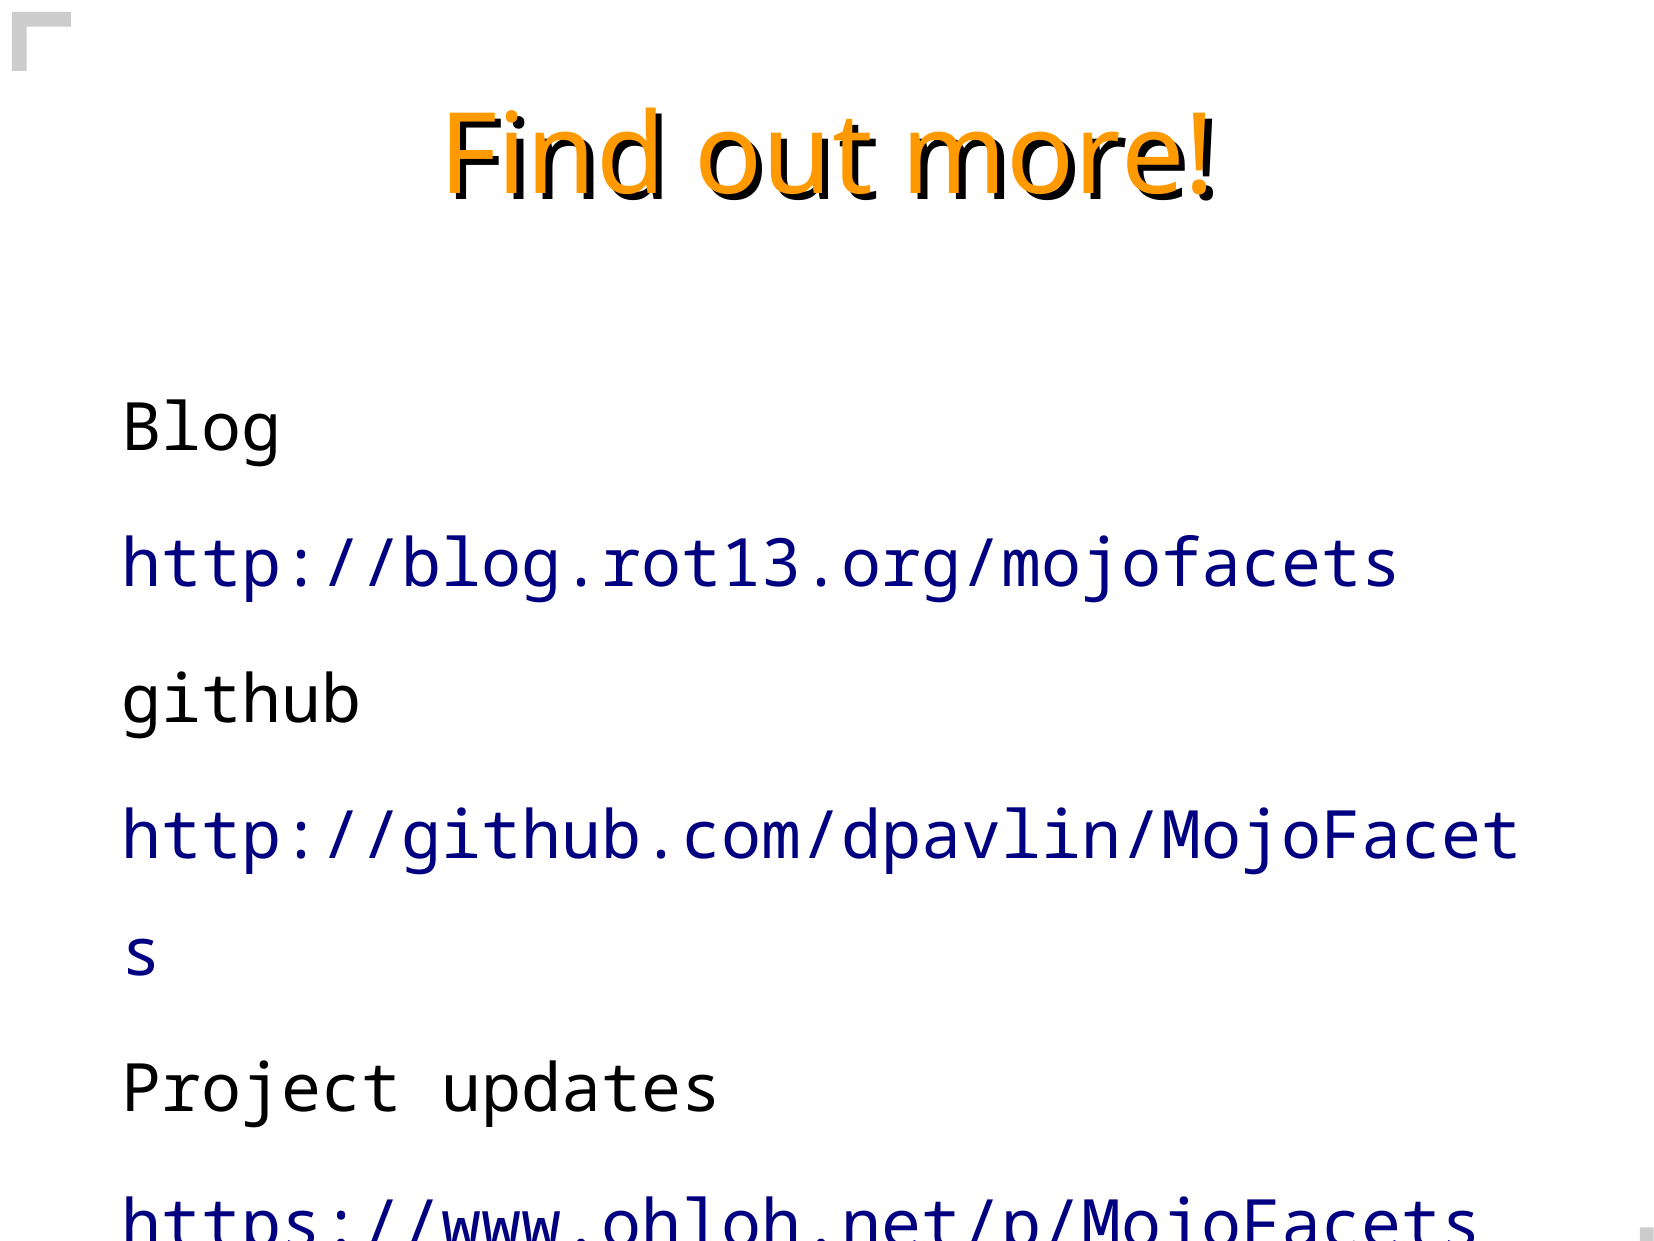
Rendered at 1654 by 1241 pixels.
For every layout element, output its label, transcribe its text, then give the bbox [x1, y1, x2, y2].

title Find out more! [121, 46, 1534, 254]
list Blog http://blog.rot13.org/mojofacets github http://github.com/dpavlin/MojoFacets Project updates https://www.ohloh.net/p/MojoFacets [121, 333, 1561, 1144]
